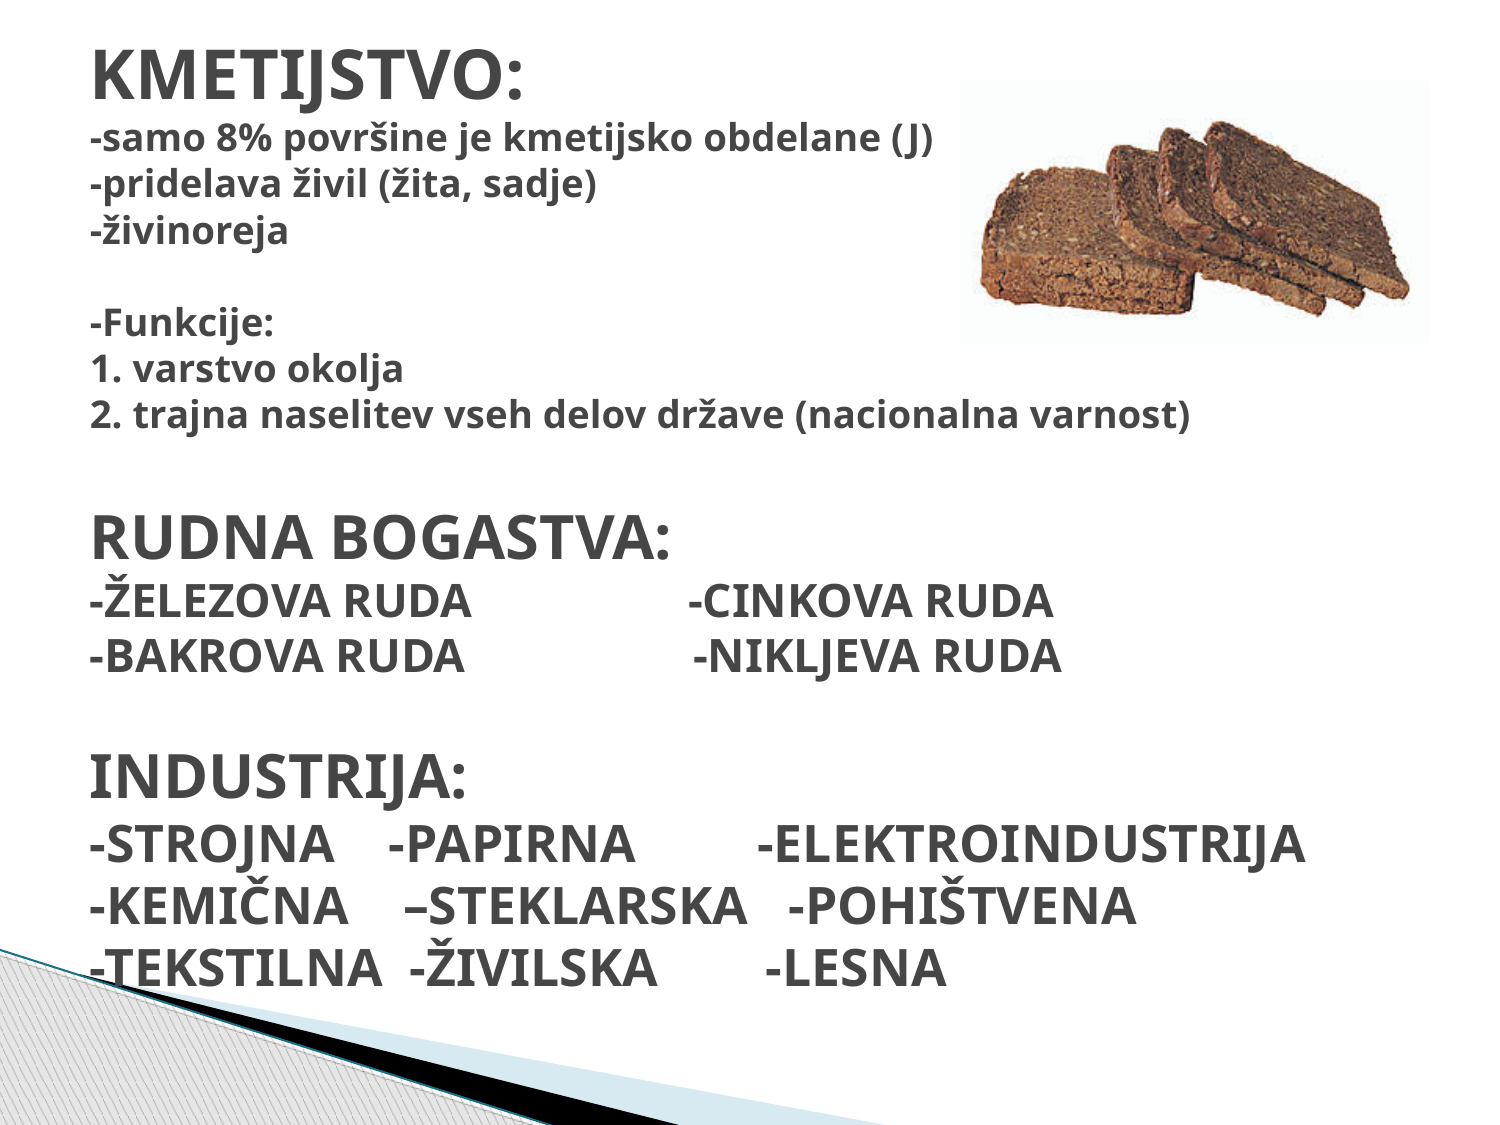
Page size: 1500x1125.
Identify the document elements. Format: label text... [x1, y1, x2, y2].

title KMETIJSTVO: -samo 8% površine je kmetijsko obdelane (J) -pridelava živil (žita, sadje) -živinoreja -Funkcije: 1. varstvo okolja 2. trajna naselitev vseh delov države (nacionalna varnost) RUDNA BOGASTVA: -ŽELEZOVA RUDA -CINKOVA RUDA -BAKROVA RUDA -NIKLJEVA RUDA INDUSTRIJA: -STROJNA -PAPIRNA -ELEKTROINDUSTRIJA -KEMIČNA –STEKLARSKA -POHIŠTVENA -TEKSTILNA -ŽIVILSKA -LESNA [75, 23, 1477, 1067]
picture [960, 81, 1430, 343]
